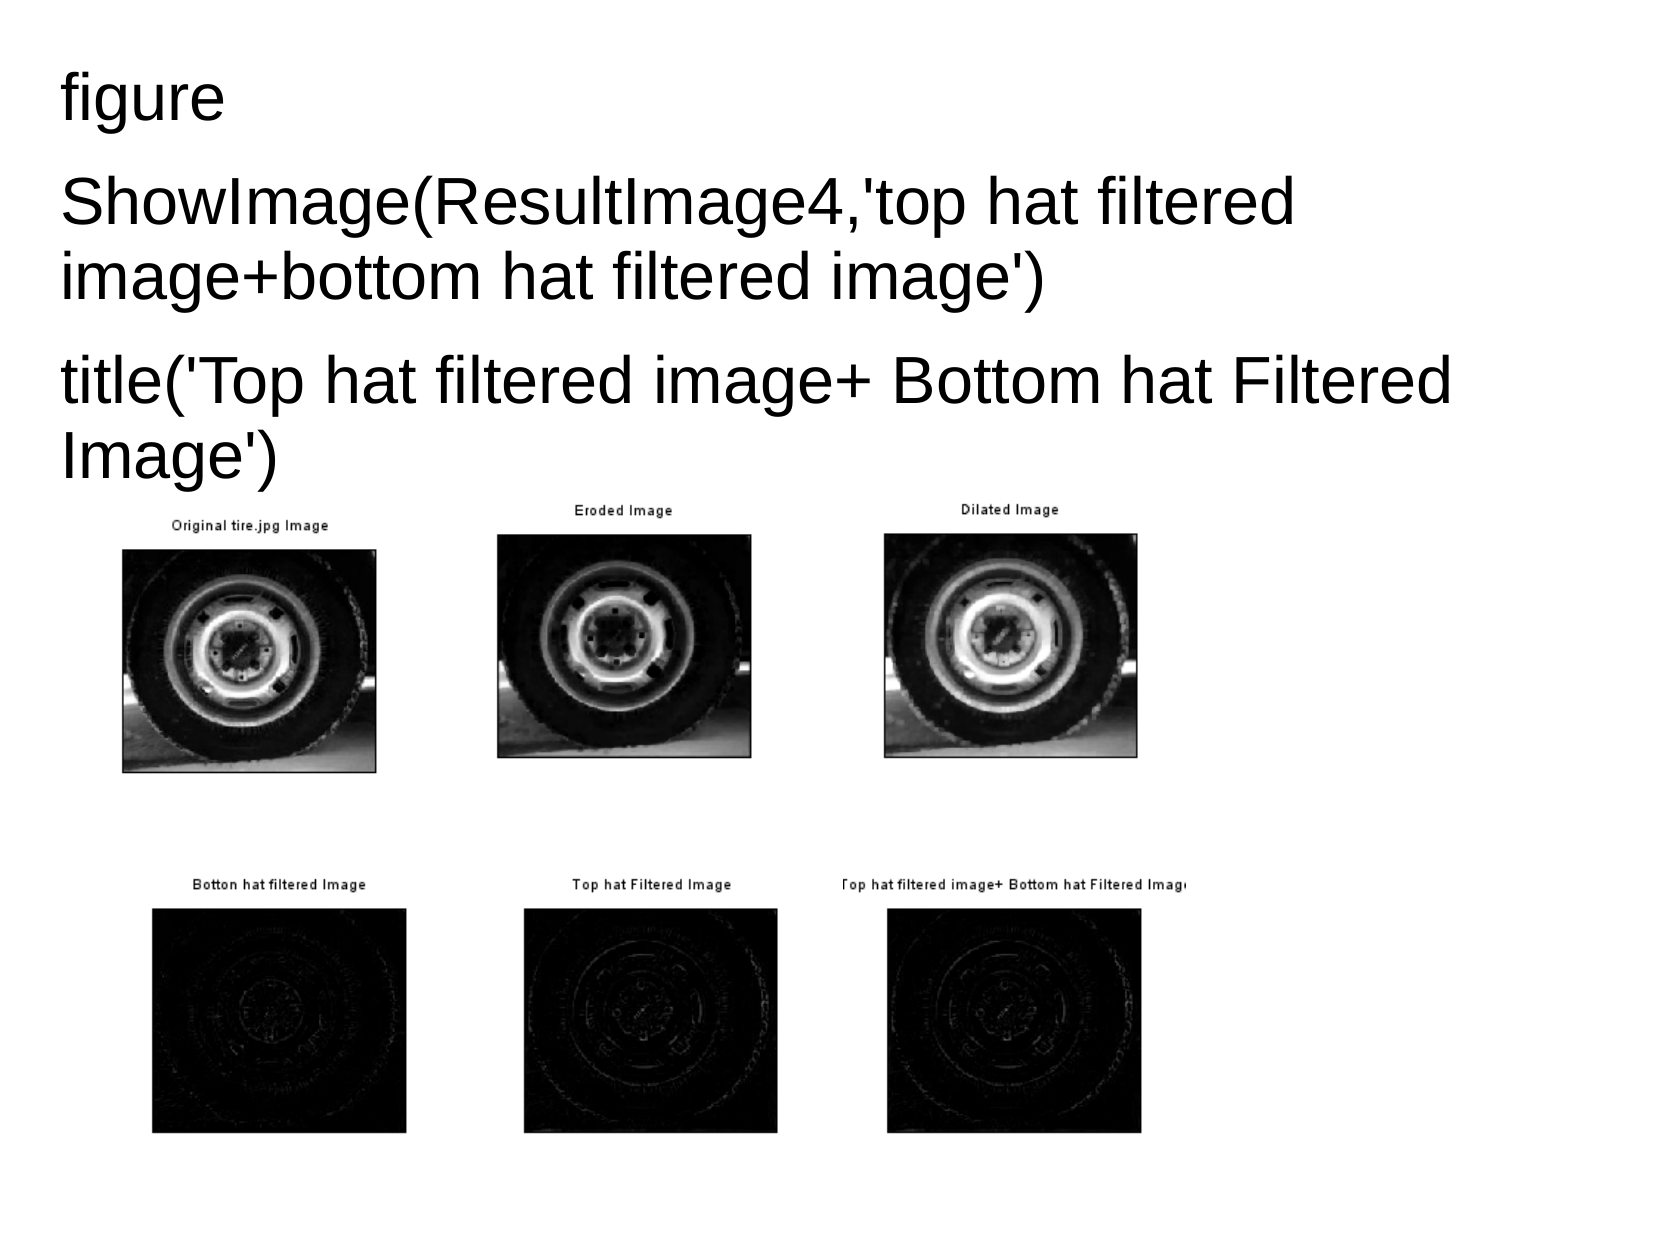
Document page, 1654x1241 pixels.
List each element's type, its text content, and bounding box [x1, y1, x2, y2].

picture [108, 869, 451, 1170]
picture [78, 510, 421, 811]
picture [453, 495, 796, 796]
list figure ShowImage(ResultImage4,'top hat filtered image+bottom hat filtered image') title('Top hat filtered image+ Bottom hat Filtered Image') [60, 60, 1606, 1171]
picture [843, 869, 1186, 1170]
picture [480, 869, 822, 1170]
picture [840, 494, 1182, 795]
